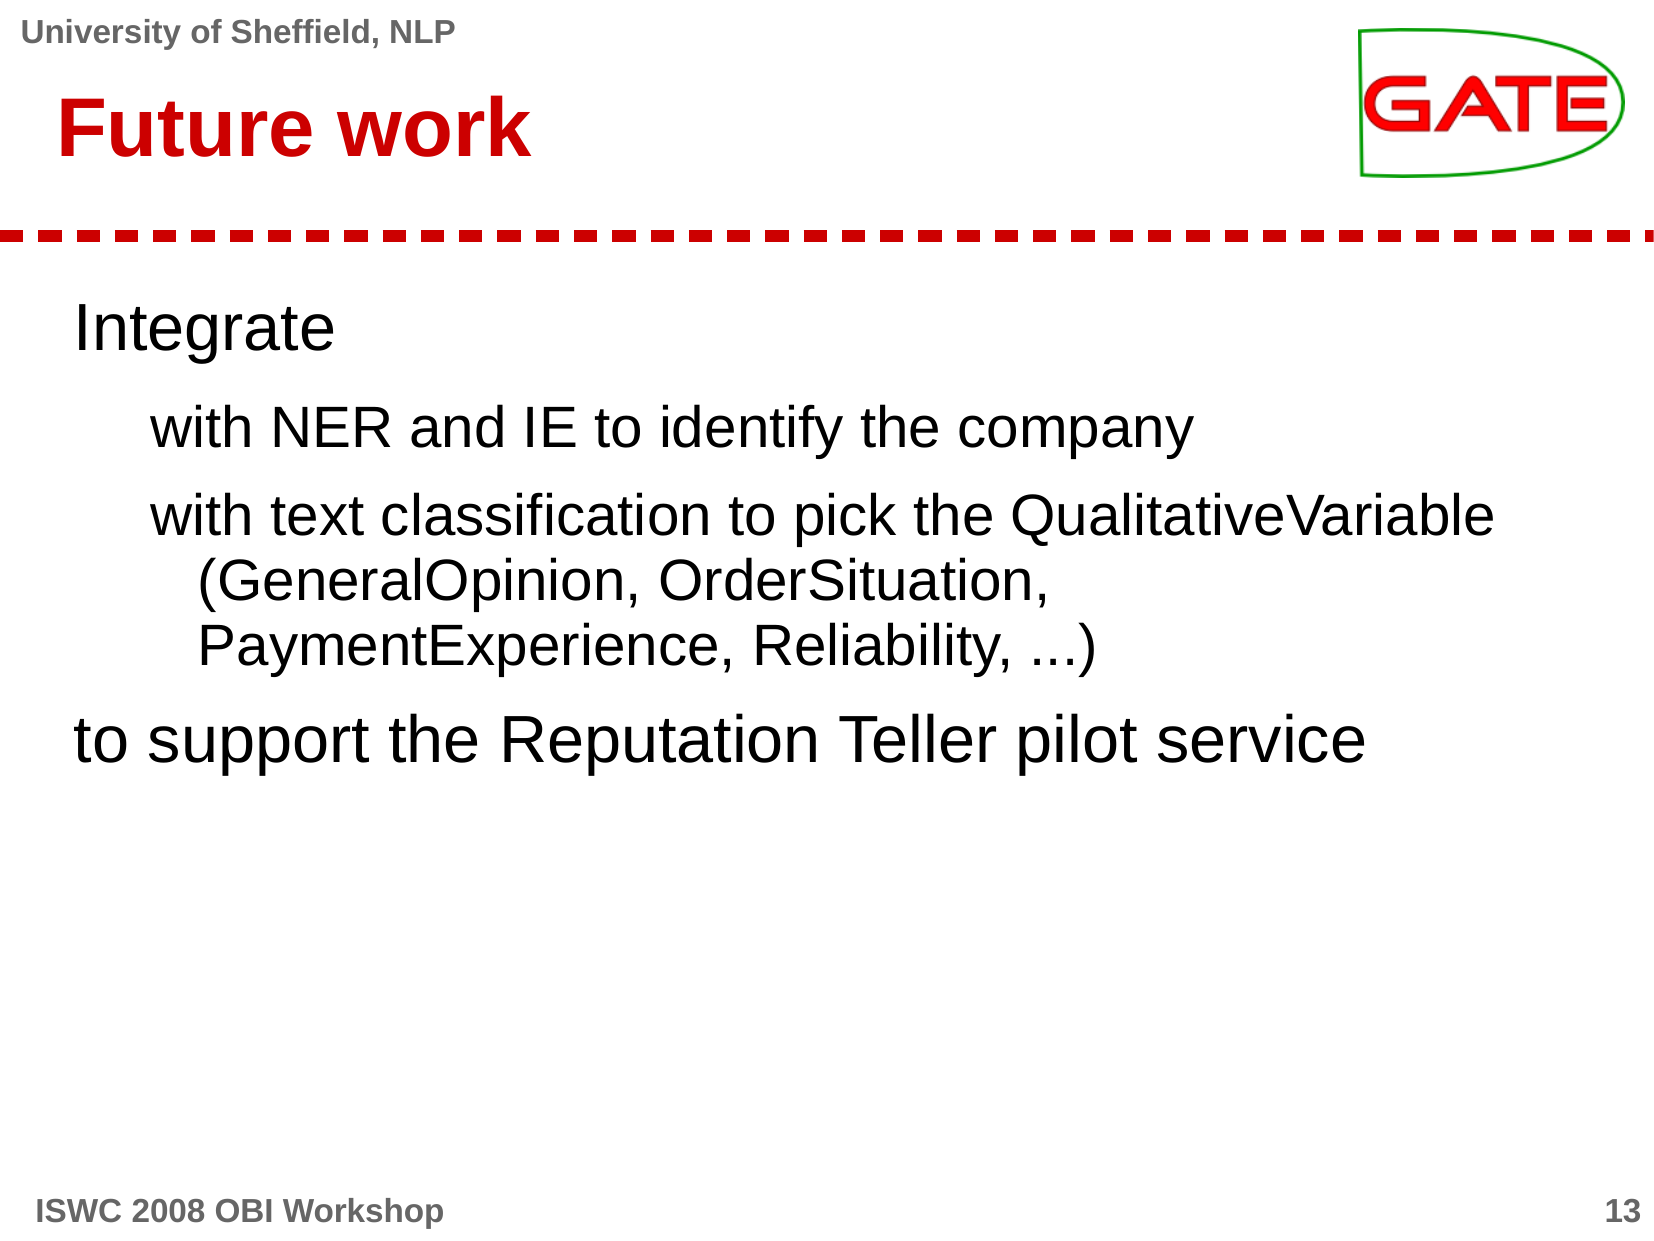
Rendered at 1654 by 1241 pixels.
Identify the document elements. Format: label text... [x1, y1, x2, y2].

list Integrate with NER and IE to identify the company with text classification to pick the QualitativeVariable (GeneralOpinion, OrderSituation, PaymentExperience, Reliability, ...) to support the Reputation Teller pilot service [56, 290, 1598, 1109]
picture [1358, 28, 1625, 178]
title Future work [56, 49, 1120, 207]
